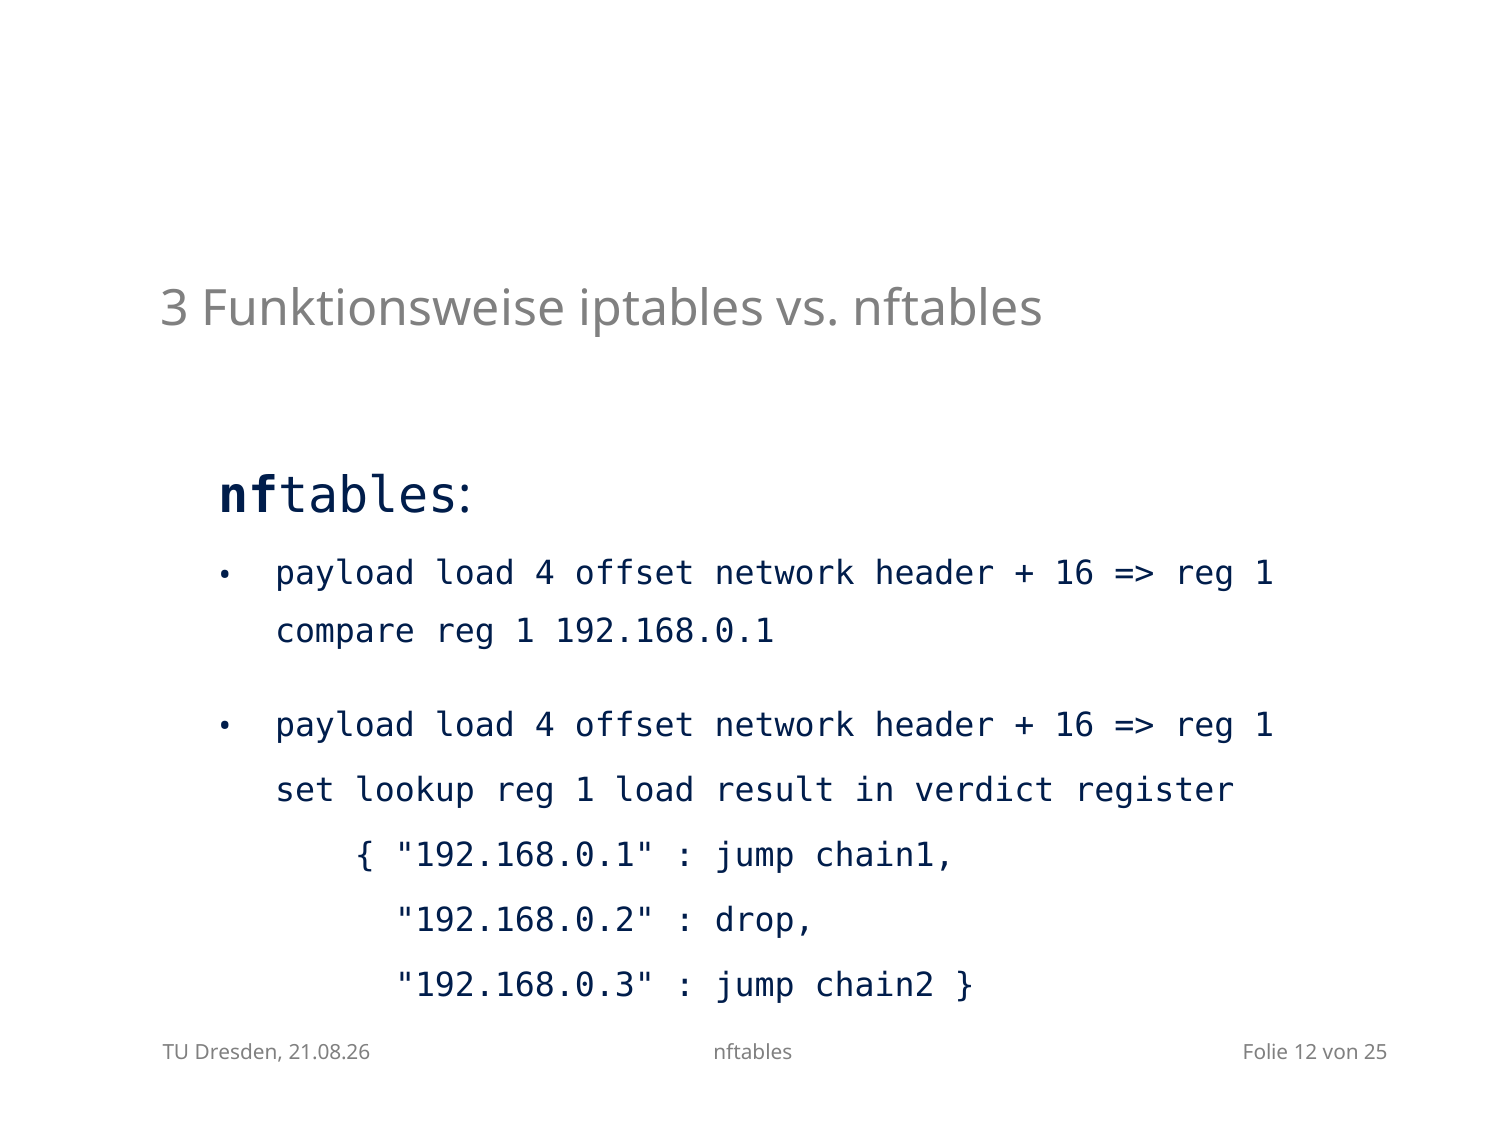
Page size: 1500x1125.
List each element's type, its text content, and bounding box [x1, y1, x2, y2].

title 3 Funktionsweise iptables vs. nftables [160, 238, 1392, 374]
list nftables: payload load 4 offset network header + 16 => reg 1 compare reg 1 192.168.0.1 payload load 4 offset network header + 16 => reg 1 set lookup reg 1 load result in verdict register { "192.168.0.1" : jump chain1, "192.168.0.2" : drop, "192.168.0.3" : jump chain2 } [162, 425, 1388, 1078]
